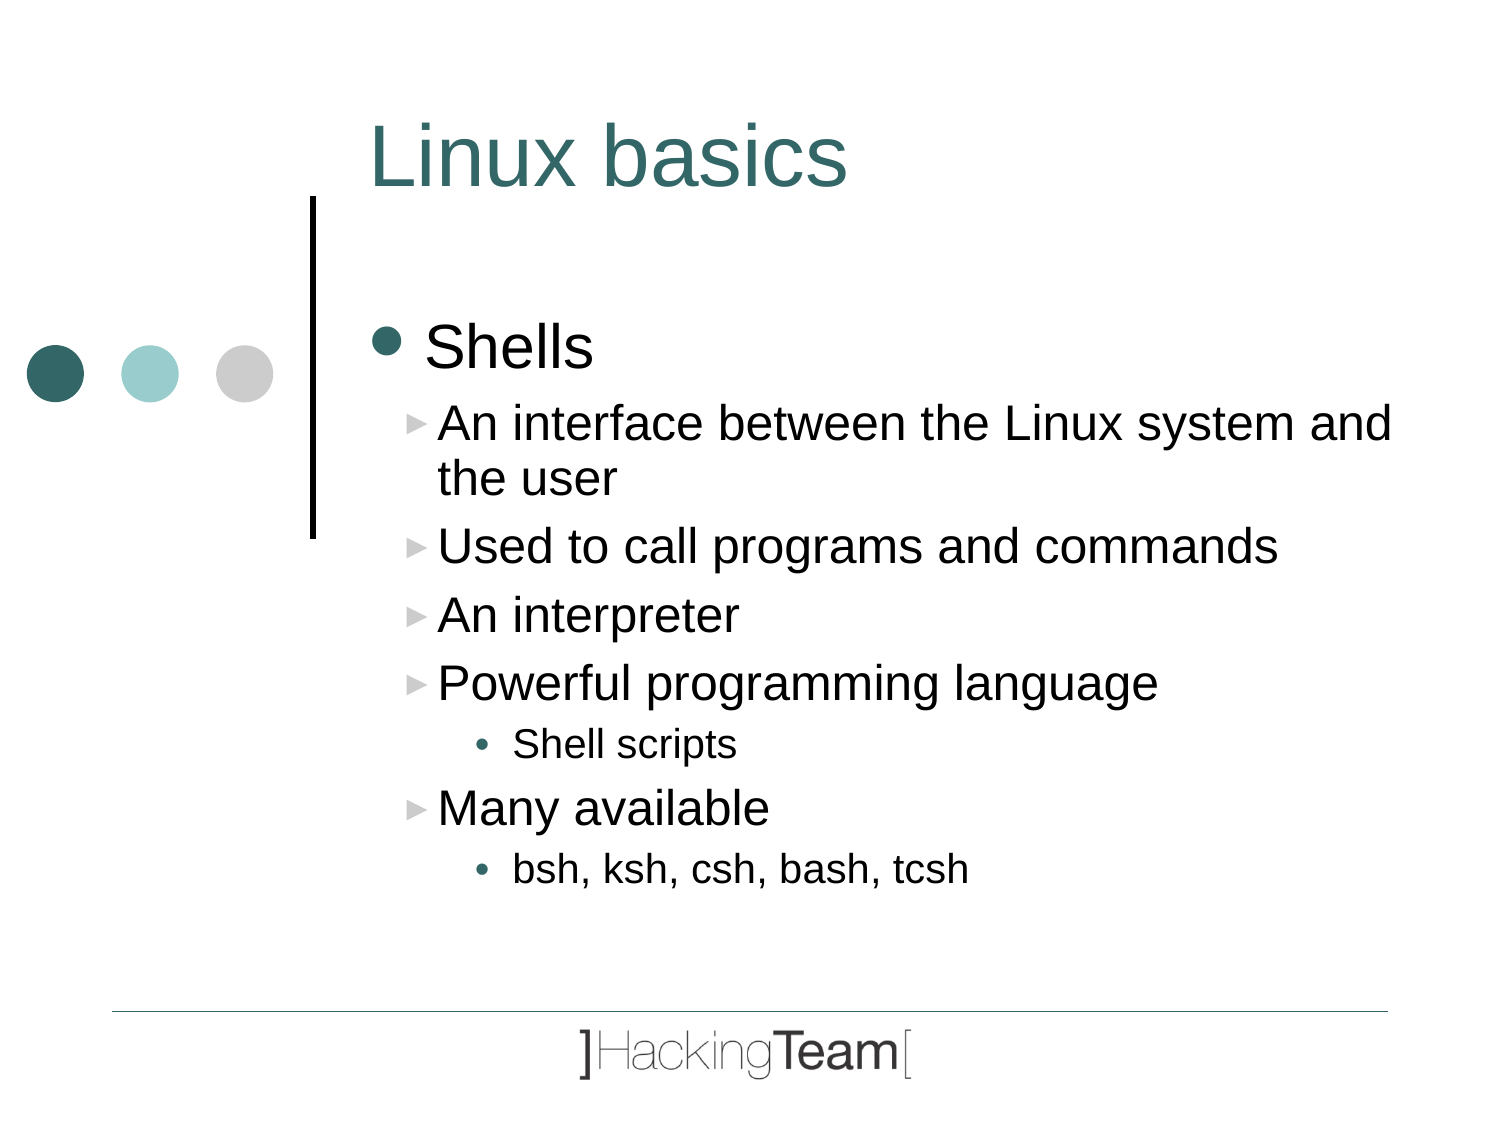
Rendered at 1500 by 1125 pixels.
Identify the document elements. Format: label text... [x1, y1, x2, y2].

list Shells An interface between the Linux system and the user Used to call programs and commands An interpreter Powerful programming language Shell scripts Many available bsh, ksh, csh, bash, tcsh [249, 312, 1401, 1041]
title Linux basics [249, 38, 1401, 275]
picture [574, 1041, 916, 1084]
